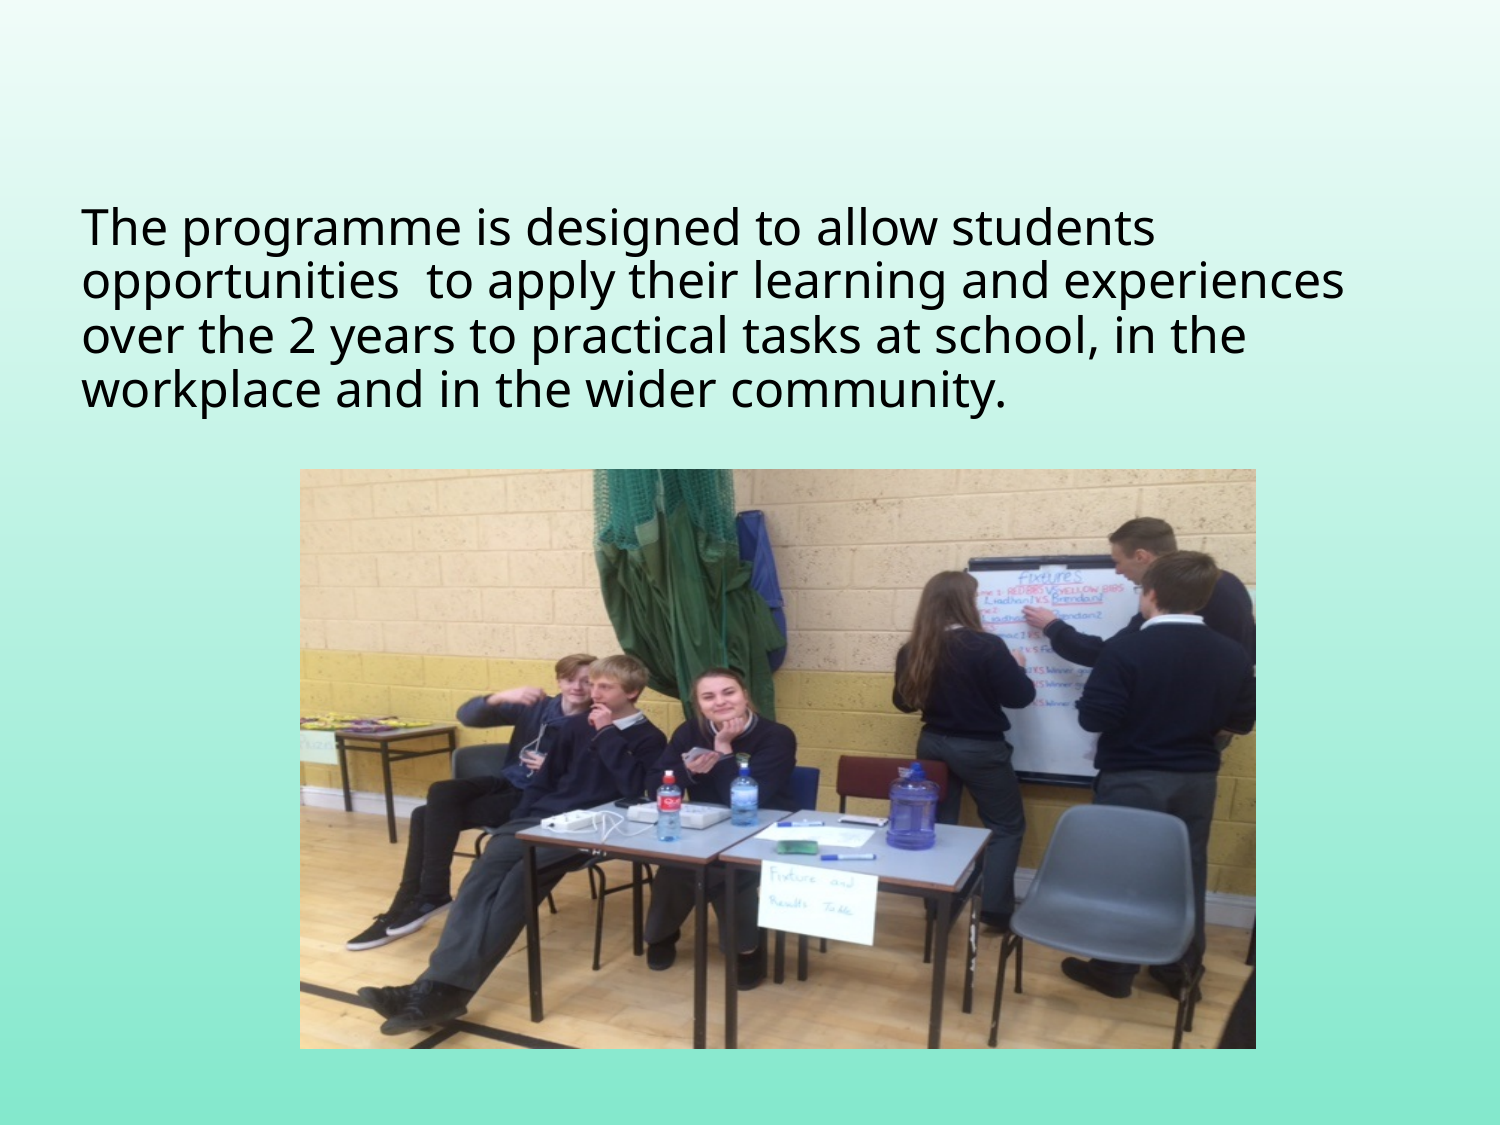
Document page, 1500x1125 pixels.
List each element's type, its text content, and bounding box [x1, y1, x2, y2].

picture [300, 469, 1256, 1049]
title The programme is designed to allow students opportunities to apply their learning and experiences over the 2 years to practical tasks at school, in the workplace and in the wider community. [66, 46, 1417, 574]
list [75, 262, 1425, 1005]
